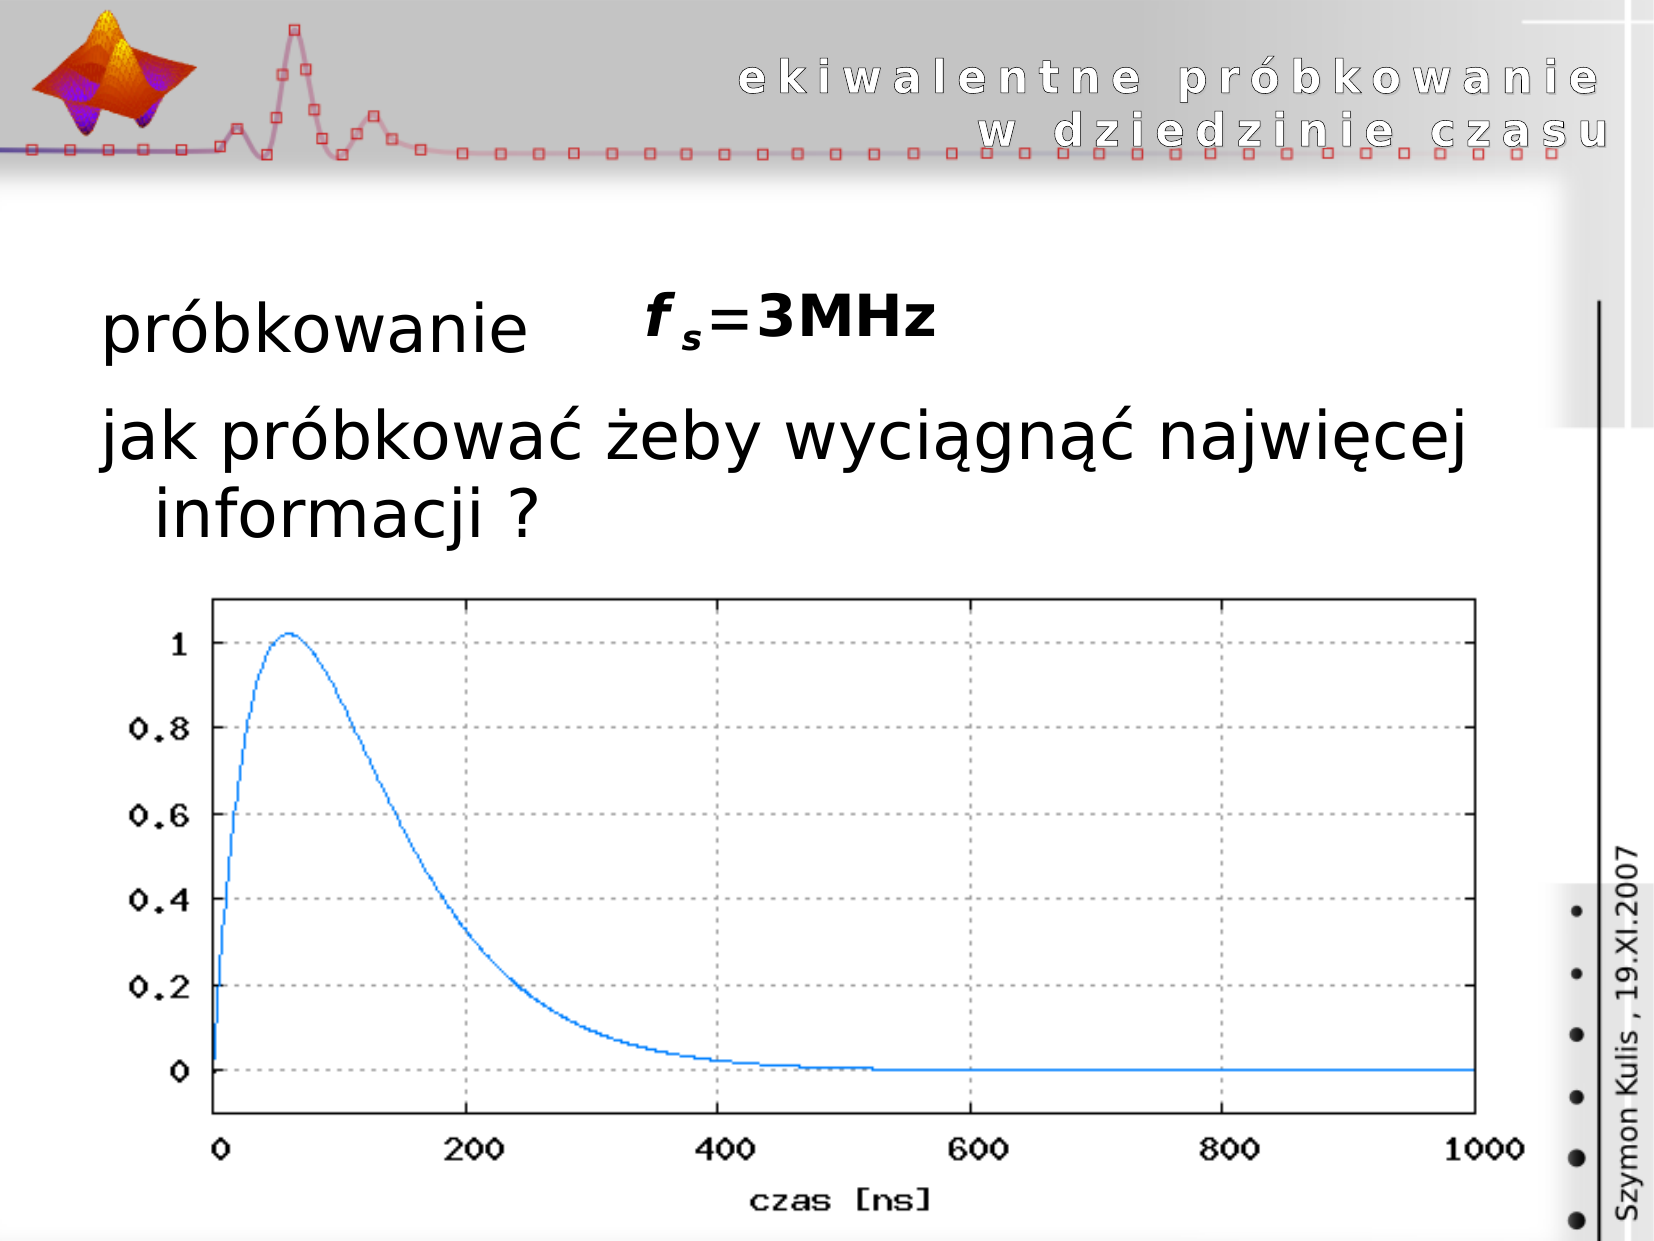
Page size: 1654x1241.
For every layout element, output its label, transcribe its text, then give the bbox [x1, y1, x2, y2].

title ekiwalentne próbkowanie w dziedzinie czasu [59, 29, 1610, 178]
picture [0, 0, 1654, 1241]
list próbkowanie jak próbkować żeby wyciągnąć najwięcej informacji ? [82, 290, 1571, 1094]
chart [634, 280, 942, 360]
